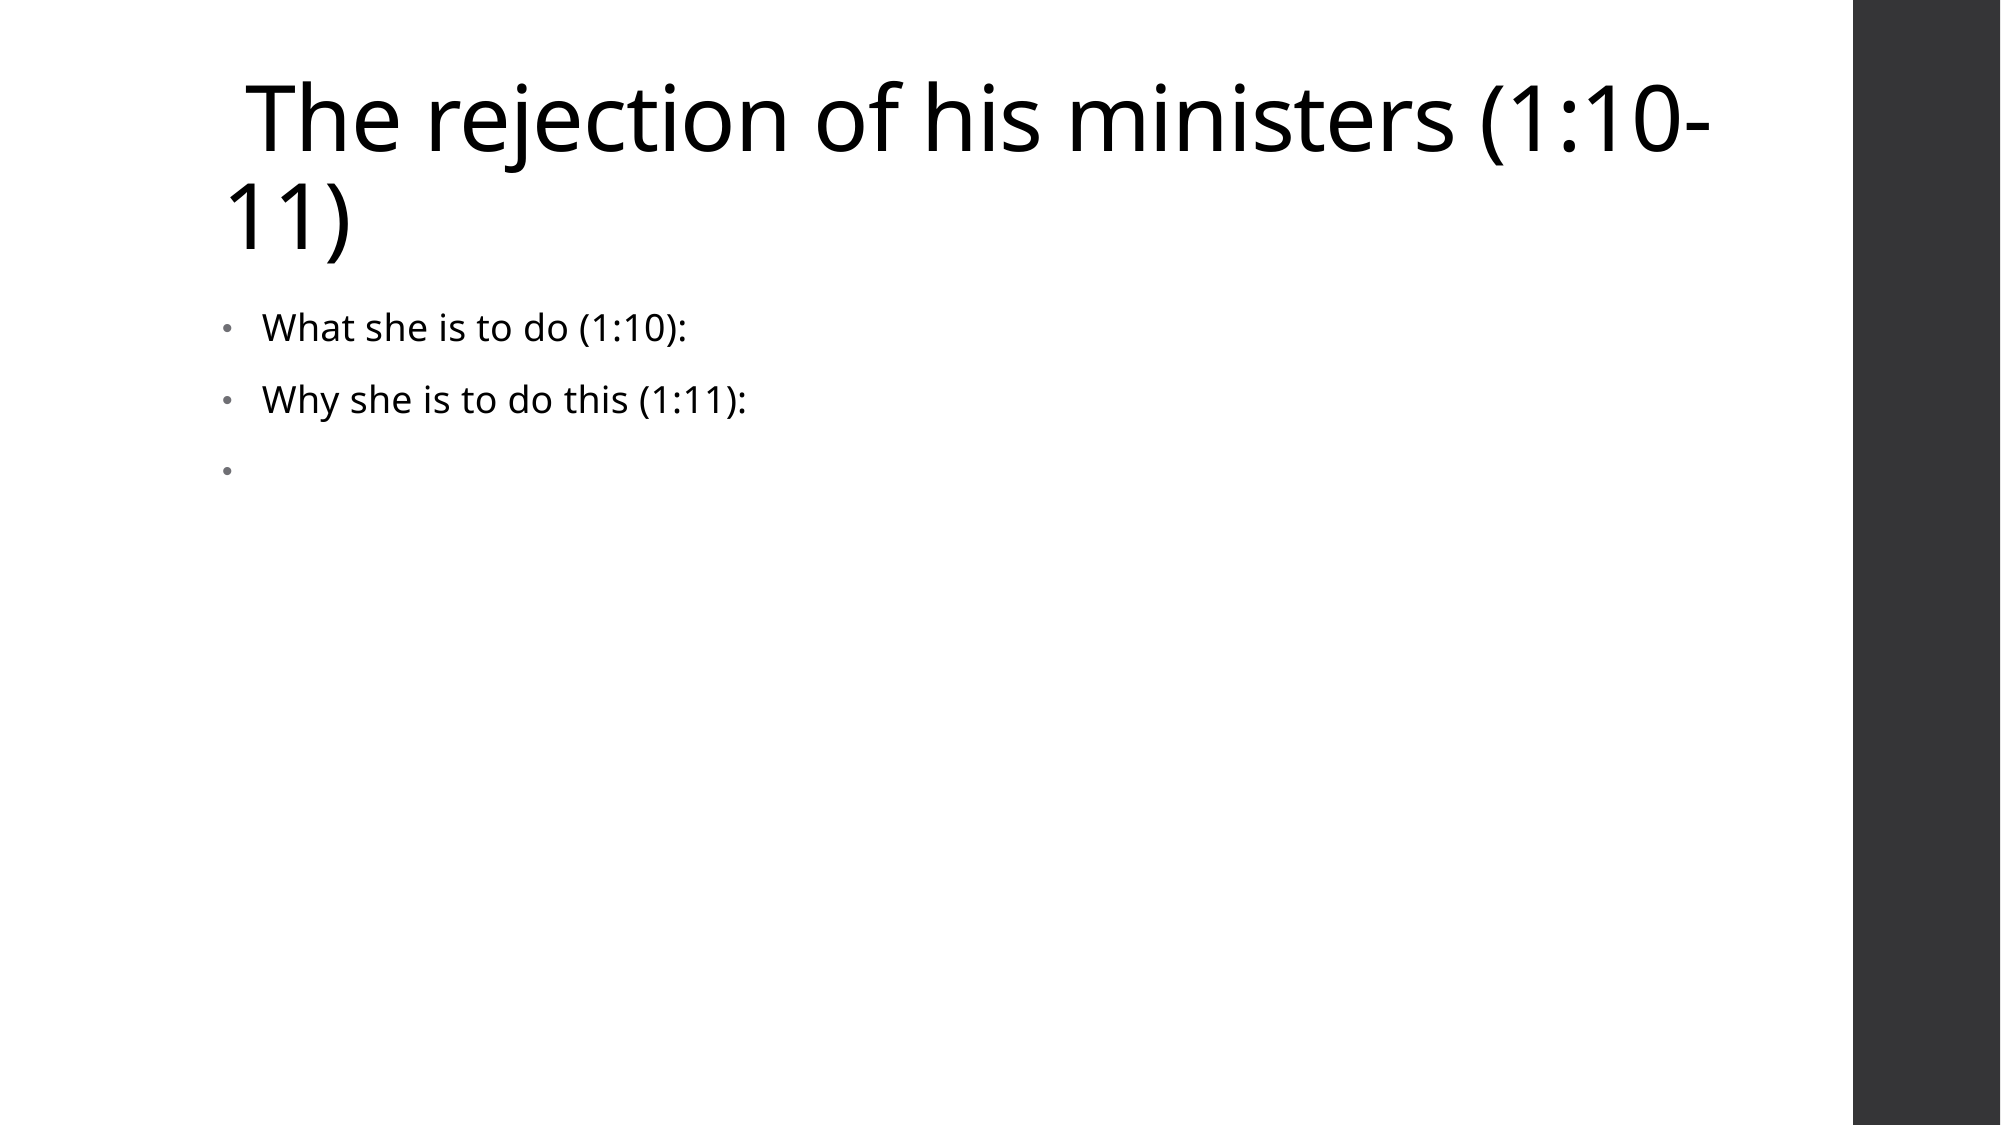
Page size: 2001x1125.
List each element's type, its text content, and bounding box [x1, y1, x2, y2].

list What she is to do (1:10): Why she is to do this (1:11): [206, 299, 1617, 1014]
title The rejection of his ministers (1:10-11) [206, 60, 1797, 278]
